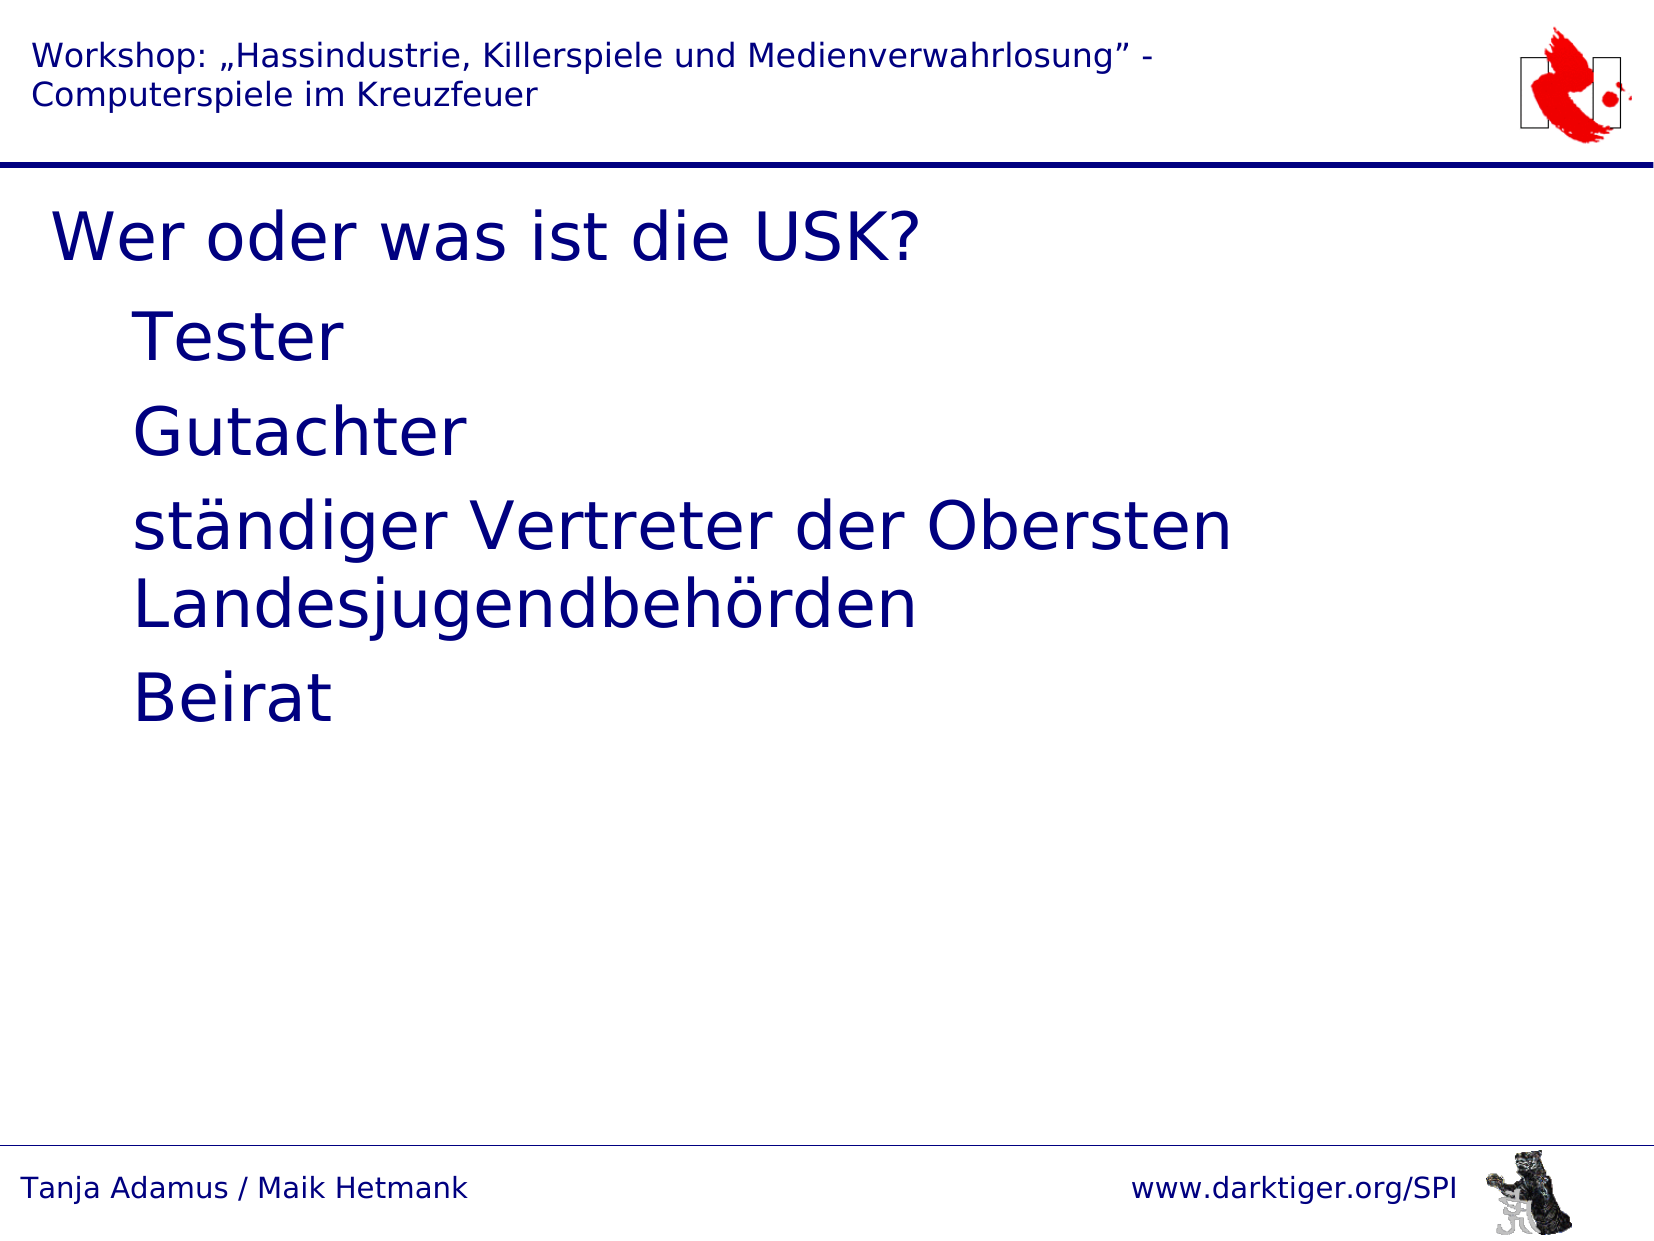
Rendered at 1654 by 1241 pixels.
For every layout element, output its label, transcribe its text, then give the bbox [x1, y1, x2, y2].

picture [1503, 16, 1632, 148]
text_box Wer oder was ist die USK? [35, 190, 1565, 284]
picture [1486, 1150, 1572, 1235]
text_box Workshop: „Hassindustrie, Killerspiele und Medienverwahrlosung” - Computerspiele im Kreuzfeuer [16, 29, 1418, 178]
text_box ständiger Vertreter der Obersten Landesjugendbehörden [118, 480, 1625, 651]
text_box Beirat [118, 651, 1625, 745]
text_box Tester [118, 291, 1625, 384]
text_box Gutachter [118, 385, 1625, 479]
